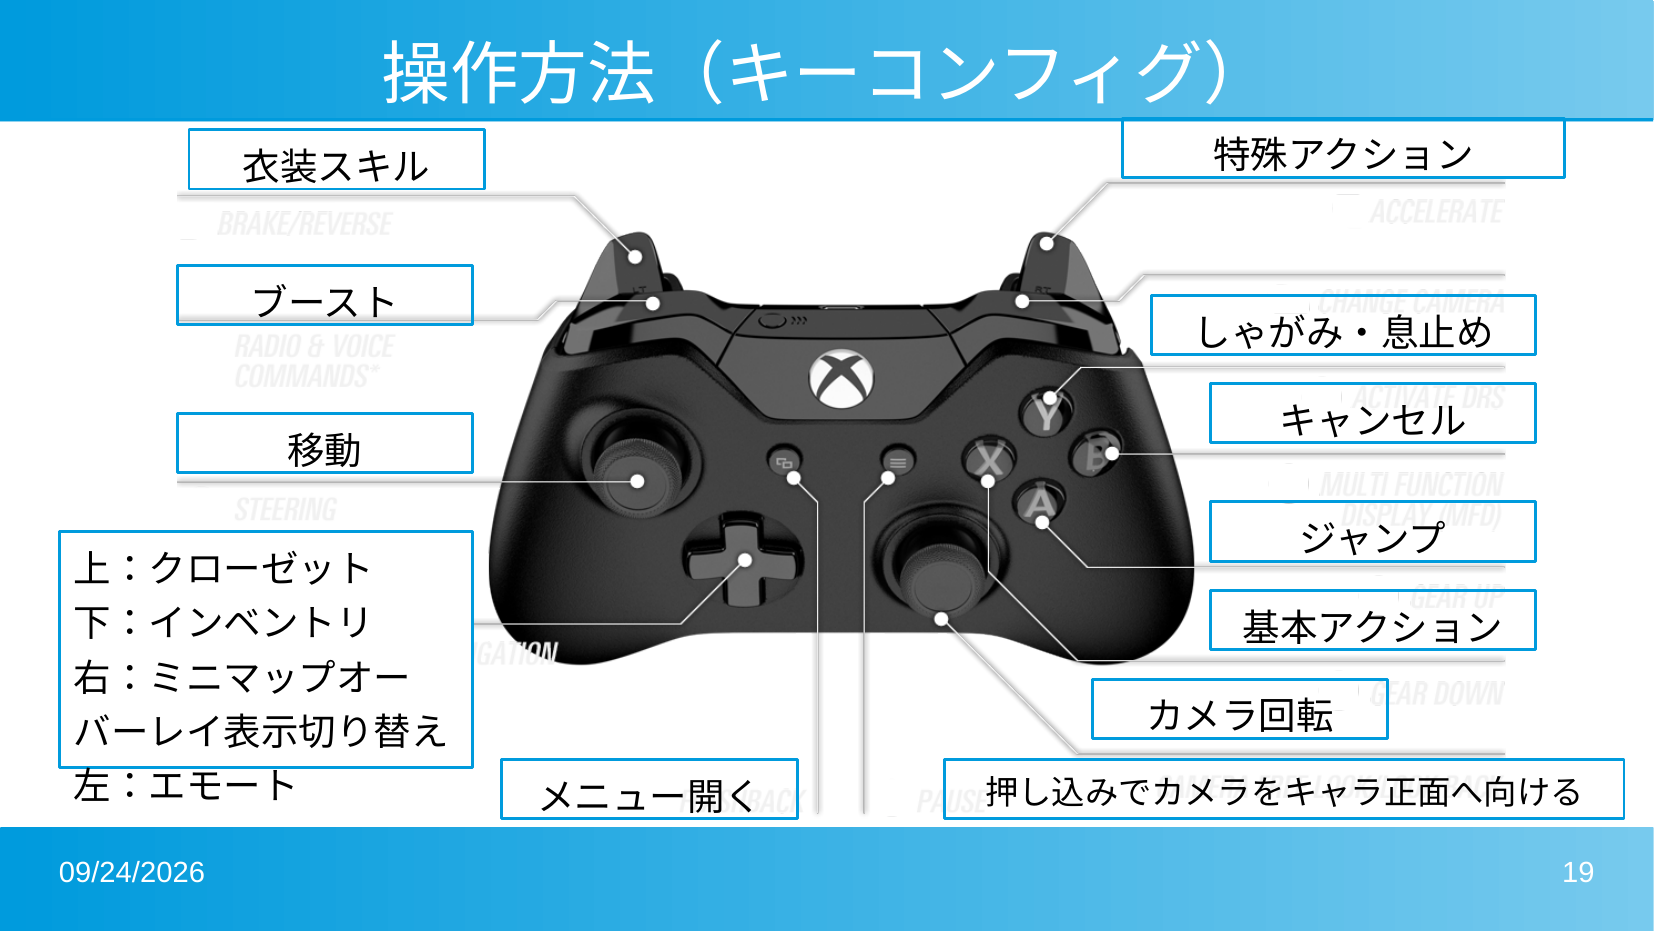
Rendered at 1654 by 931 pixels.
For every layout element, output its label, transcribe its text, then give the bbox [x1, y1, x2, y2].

title 操作方法（キーコンフィグ） [59, 29, 1595, 108]
text_box ジャンプ [1210, 501, 1536, 562]
text_box 基本アクション [1210, 590, 1536, 650]
text_box キャンセル [1210, 383, 1536, 443]
text_box しゃがみ・息止め [1151, 295, 1536, 355]
text_box カメラ回転 [1092, 679, 1388, 739]
picture [177, 177, 1506, 819]
text_box ブースト [177, 265, 473, 325]
text_box 特殊アクション [1122, 118, 1565, 178]
text_box 衣装スキル [188, 129, 485, 189]
text_box 上：クローゼット 下：インベントリ 右：ミニマップオーバーレイ表示切り替え 左：エモート [59, 531, 473, 768]
text_box 押し込みでカメラをキャラ正面へ向ける [944, 759, 1625, 819]
text_box メニュー開く [501, 759, 798, 819]
text_box 移動 [177, 413, 473, 473]
